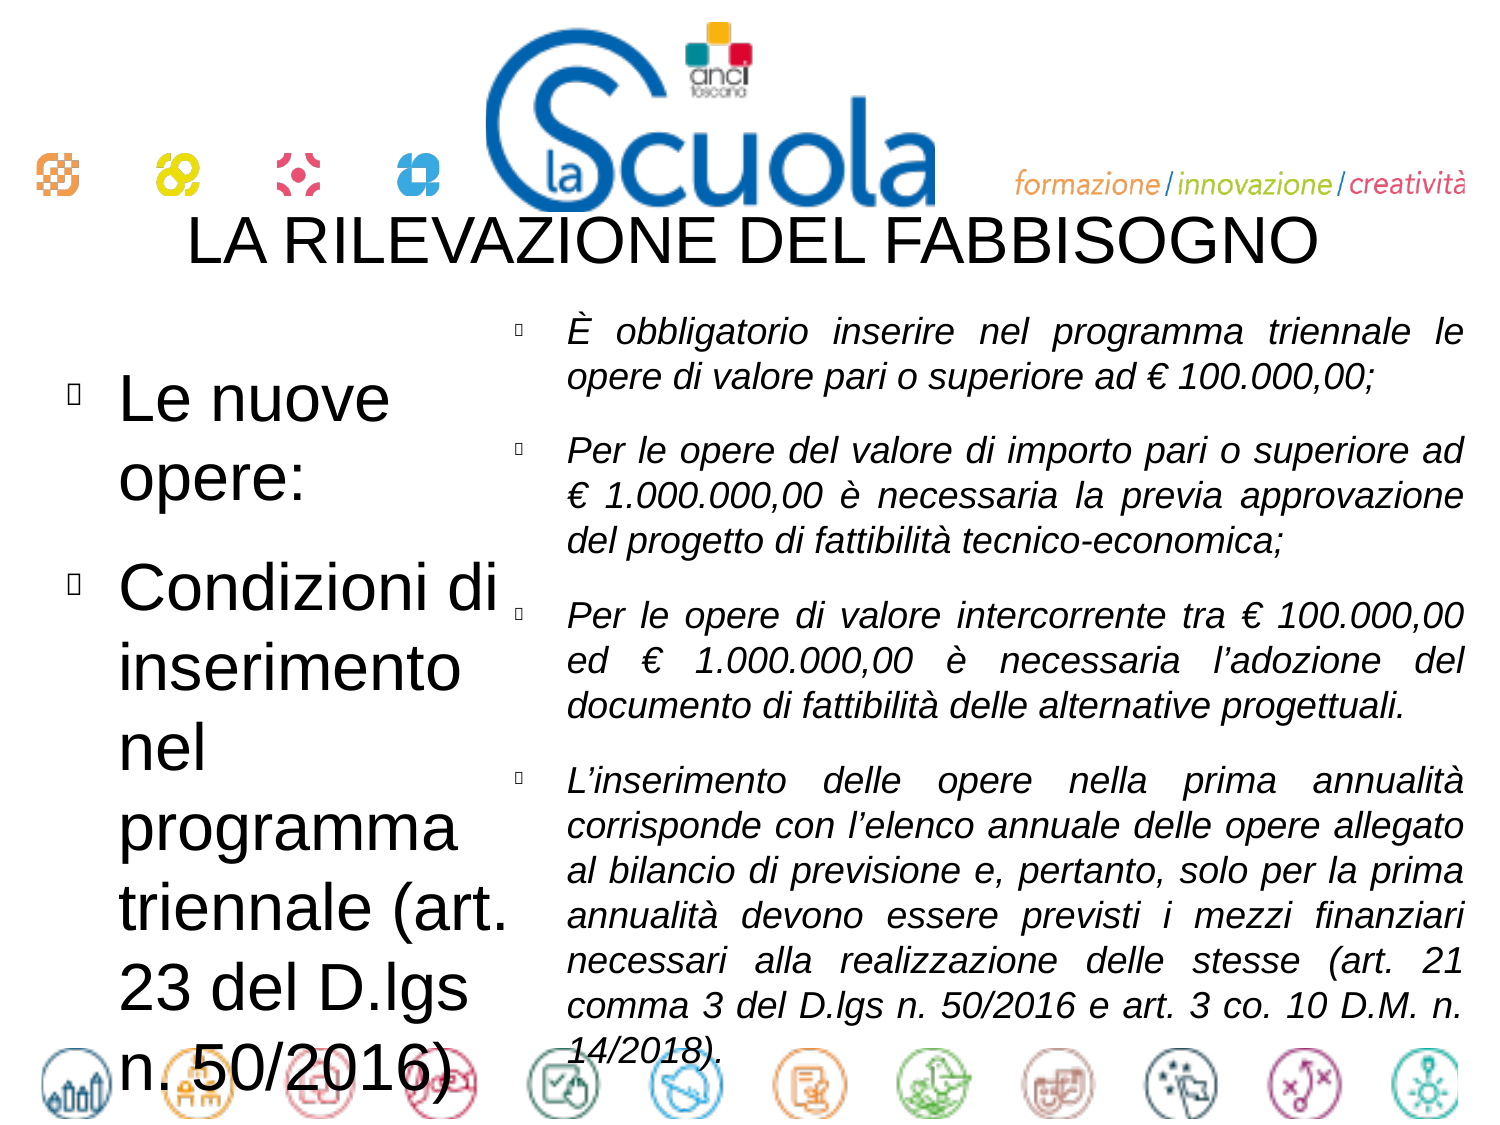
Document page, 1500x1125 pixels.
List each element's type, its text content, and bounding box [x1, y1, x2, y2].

text_box LA RILEVAZIONE DEL FABBISOGNO [79, 142, 1430, 331]
text_box È obbligatorio inserire nel programma triennale le opere di valore pari o superiore ad € 100.000,00; Per le opere del valore di importo pari o superiore ad € 1.000.000,00 è necessaria la previa approvazione del progetto di fattibilità tecnico-economica; Per le opere di valore intercorrente tra € 100.000,00 ed € 1.000.000,00 è necessaria l’adozione del documento di fattibilità delle alternative progettuali. L’inserimento delle opere nella prima annualità corrisponde con l’elenco annuale delle opere allegato al bilancio di previsione e, pertanto, solo per la prima annualità devono essere previsti i mezzi finanziari necessari alla realizzazione delle stesse (art. 21 comma 3 del D.lgs n. 50/2016 e art. 3 co. 10 D.M. n. 14/2018). [496, 307, 1465, 1040]
text_box Le nuove opere: Condizioni di inserimento nel programma triennale (art. 23 del D.lgs n. 50/2016) [47, 354, 496, 957]
